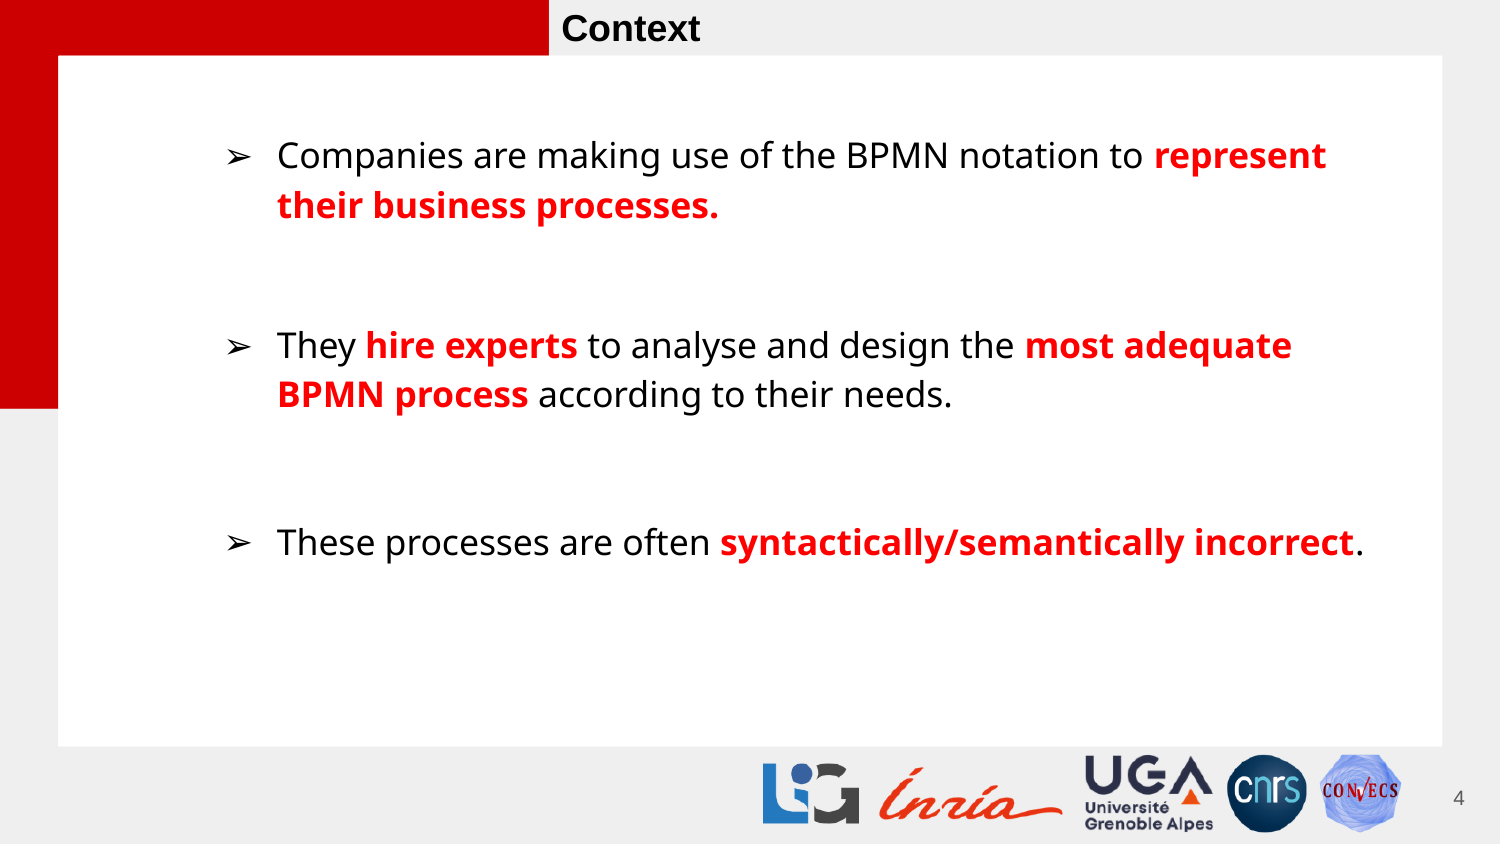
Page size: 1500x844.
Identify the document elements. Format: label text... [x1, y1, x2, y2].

picture [0, 0, 1500, 844]
text_box Companies are making use of the BPMN notation to represent their business processes. They hire experts to analyse and design the most adequate BPMN process according to their needs. These processes are often syntactically/semantically incorrect. [119, 112, 1381, 681]
text_box Context [546, 0, 1441, 55]
slide_number <number> [1389, 764, 1480, 830]
